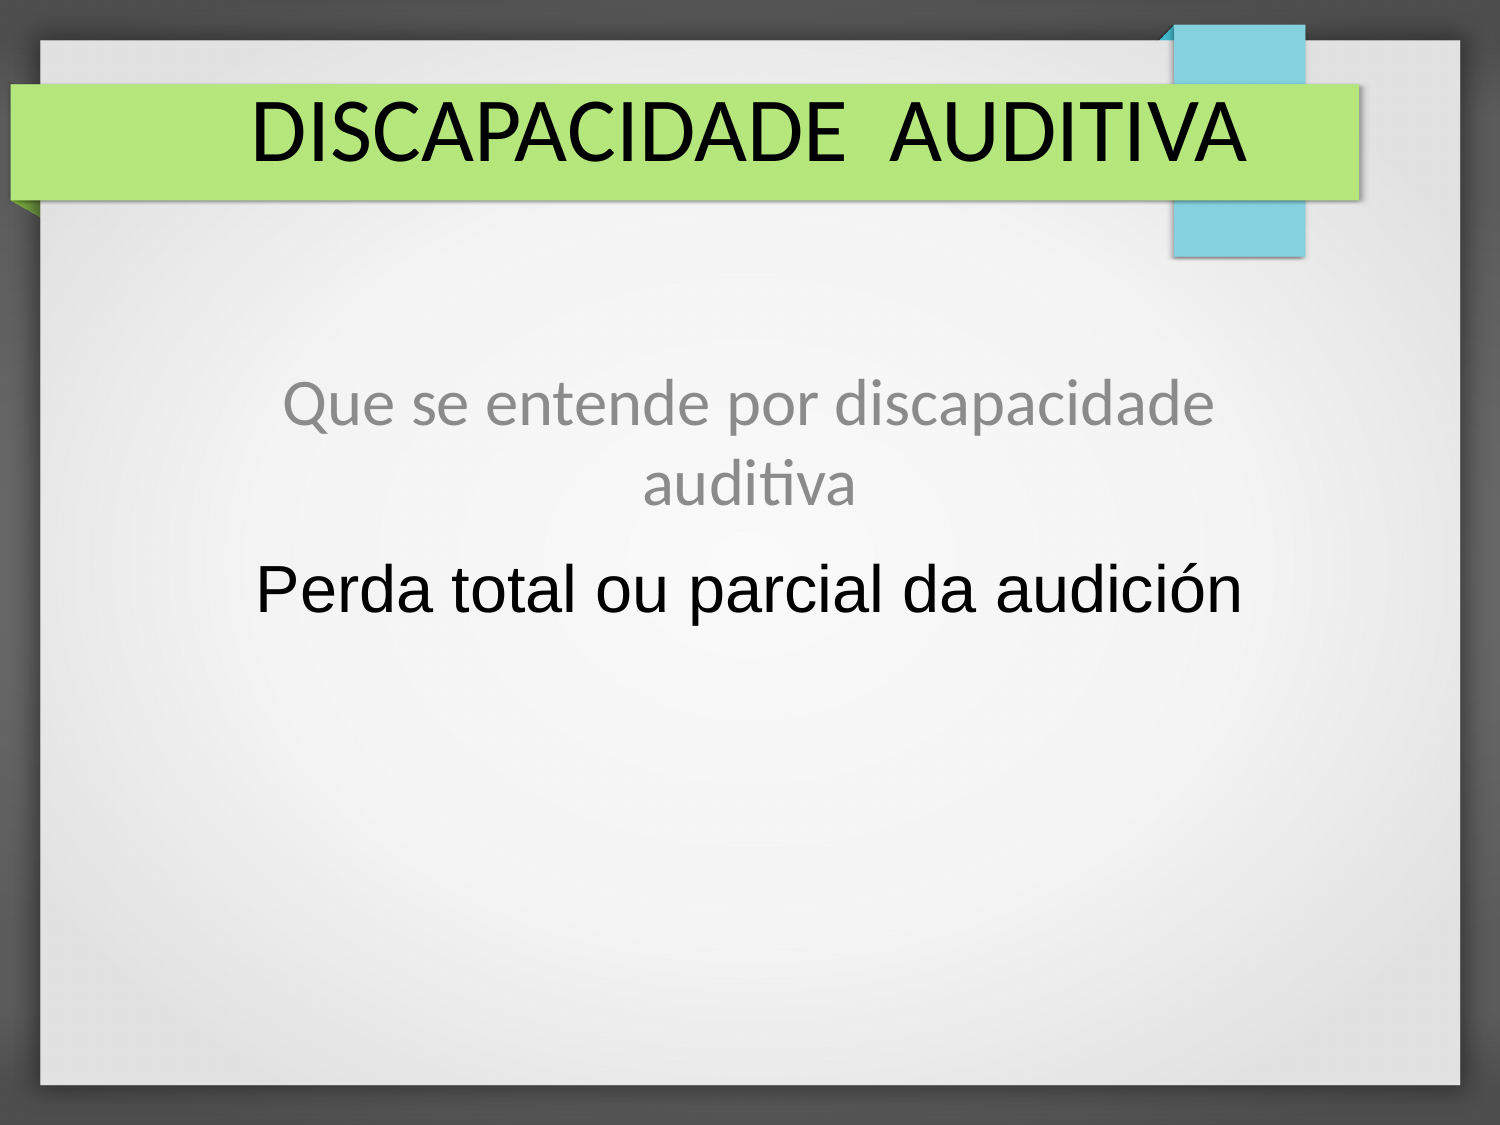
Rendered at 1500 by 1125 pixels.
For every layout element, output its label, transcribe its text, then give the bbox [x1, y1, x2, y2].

subtitle Perda total ou parcial da audición [75, 263, 1425, 916]
picture [0, 0, 1500, 1125]
title DISCAPACIDADE AUDITIVA [75, 44, 1425, 233]
text_box Que se entende por discapacidade auditiva [224, 916, 1275, 925]
